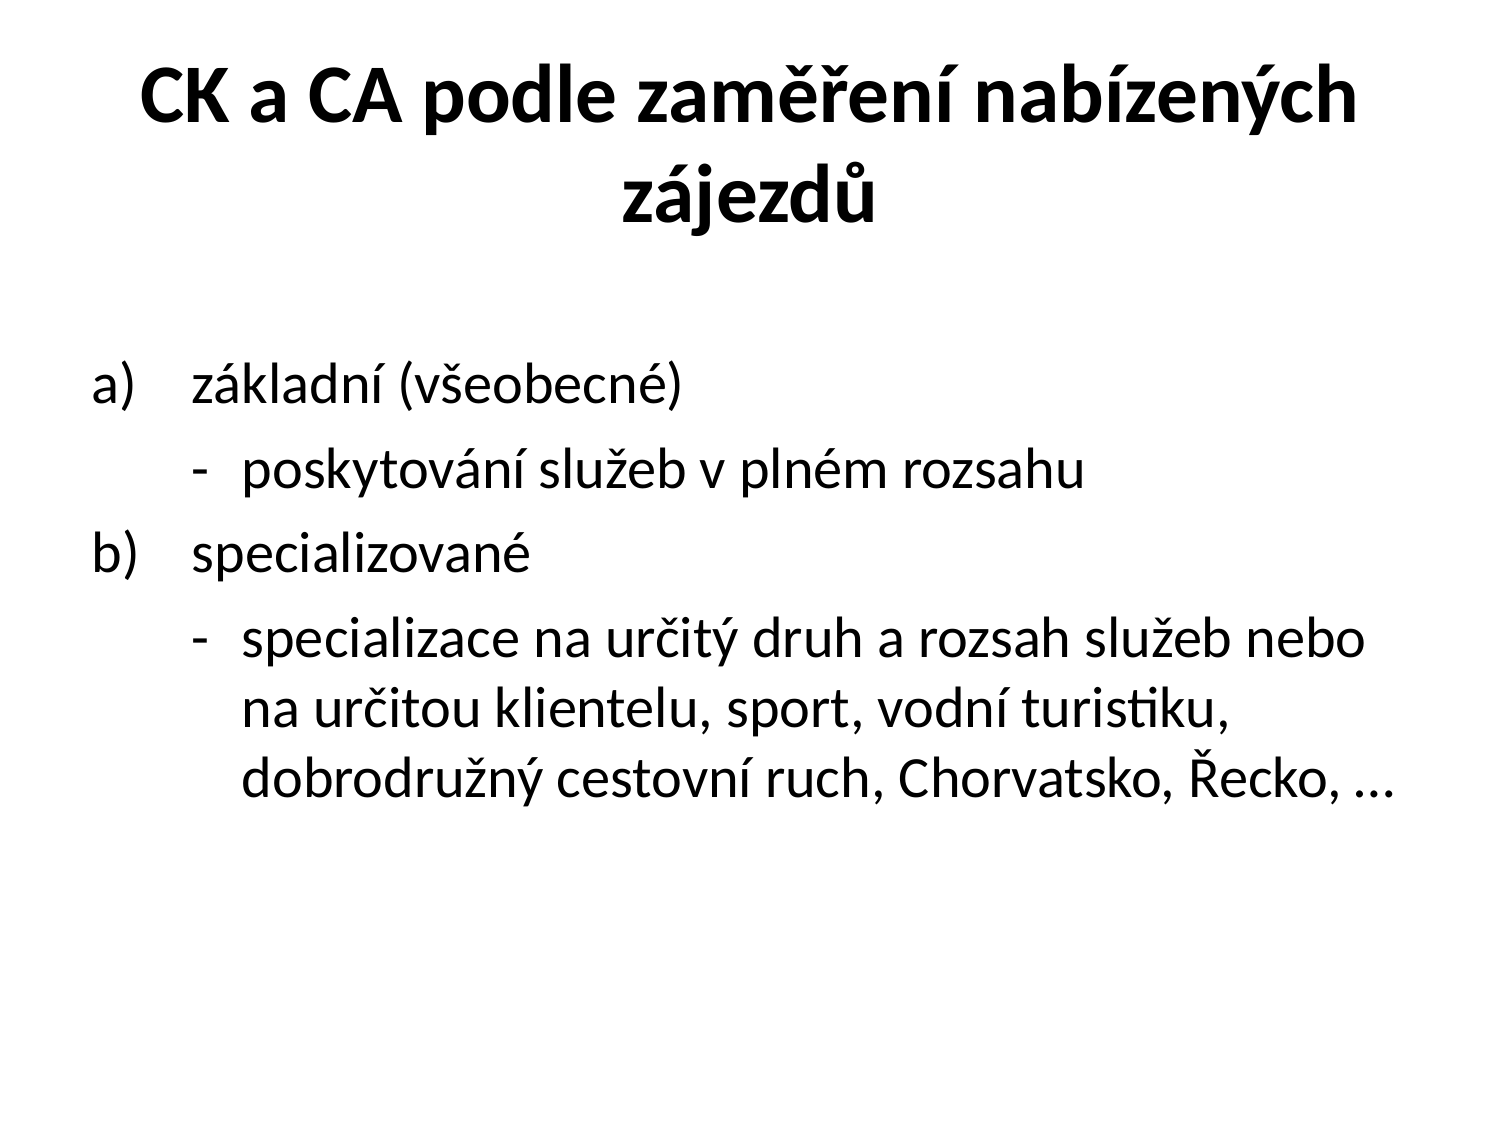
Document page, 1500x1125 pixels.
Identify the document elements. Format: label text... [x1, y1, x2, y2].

list základní (všeobecné) - poskytování služeb v plném rozsahu b) specializované - specializace na určitý druh a rozsah služeb nebo na určitou klientelu, sport, vodní turistiku, dobrodružný cestovní ruch, Chorvatsko, Řecko, … [76, 338, 1427, 1010]
title CK a CA podle zaměření nabízených zájezdů [75, 31, 1426, 247]
